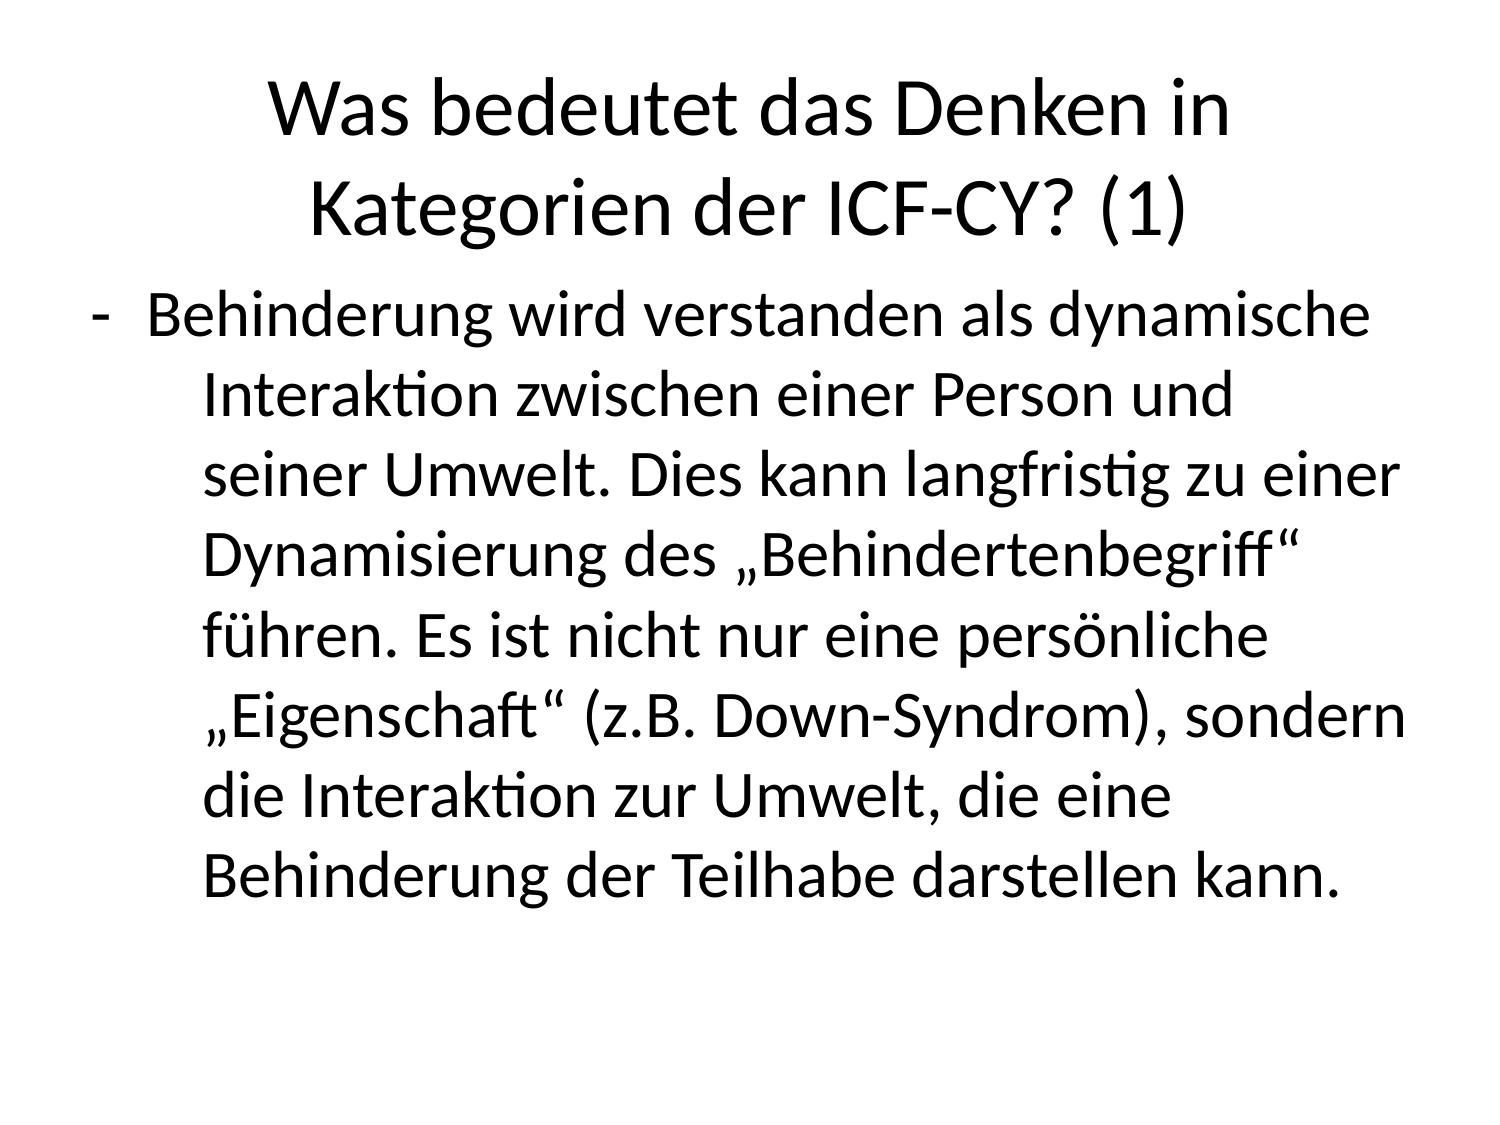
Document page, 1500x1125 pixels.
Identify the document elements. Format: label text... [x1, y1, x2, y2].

title Was bedeutet das Denken in Kategorien der ICF-CY? (1) [75, 45, 1426, 233]
list Behinderung wird verstanden als dynamische Interaktion zwischen einer Person und seiner Umwelt. Dies kann langfristig zu einer Dynamisierung des „Behindertenbegriff“ führen. Es ist nicht nur eine persönliche „Eigenschaft“ (z.B. Down-Syndrom), sondern die Interaktion zur Umwelt, die eine Behinderung der Teilhabe darstellen kann. [75, 262, 1426, 1005]
